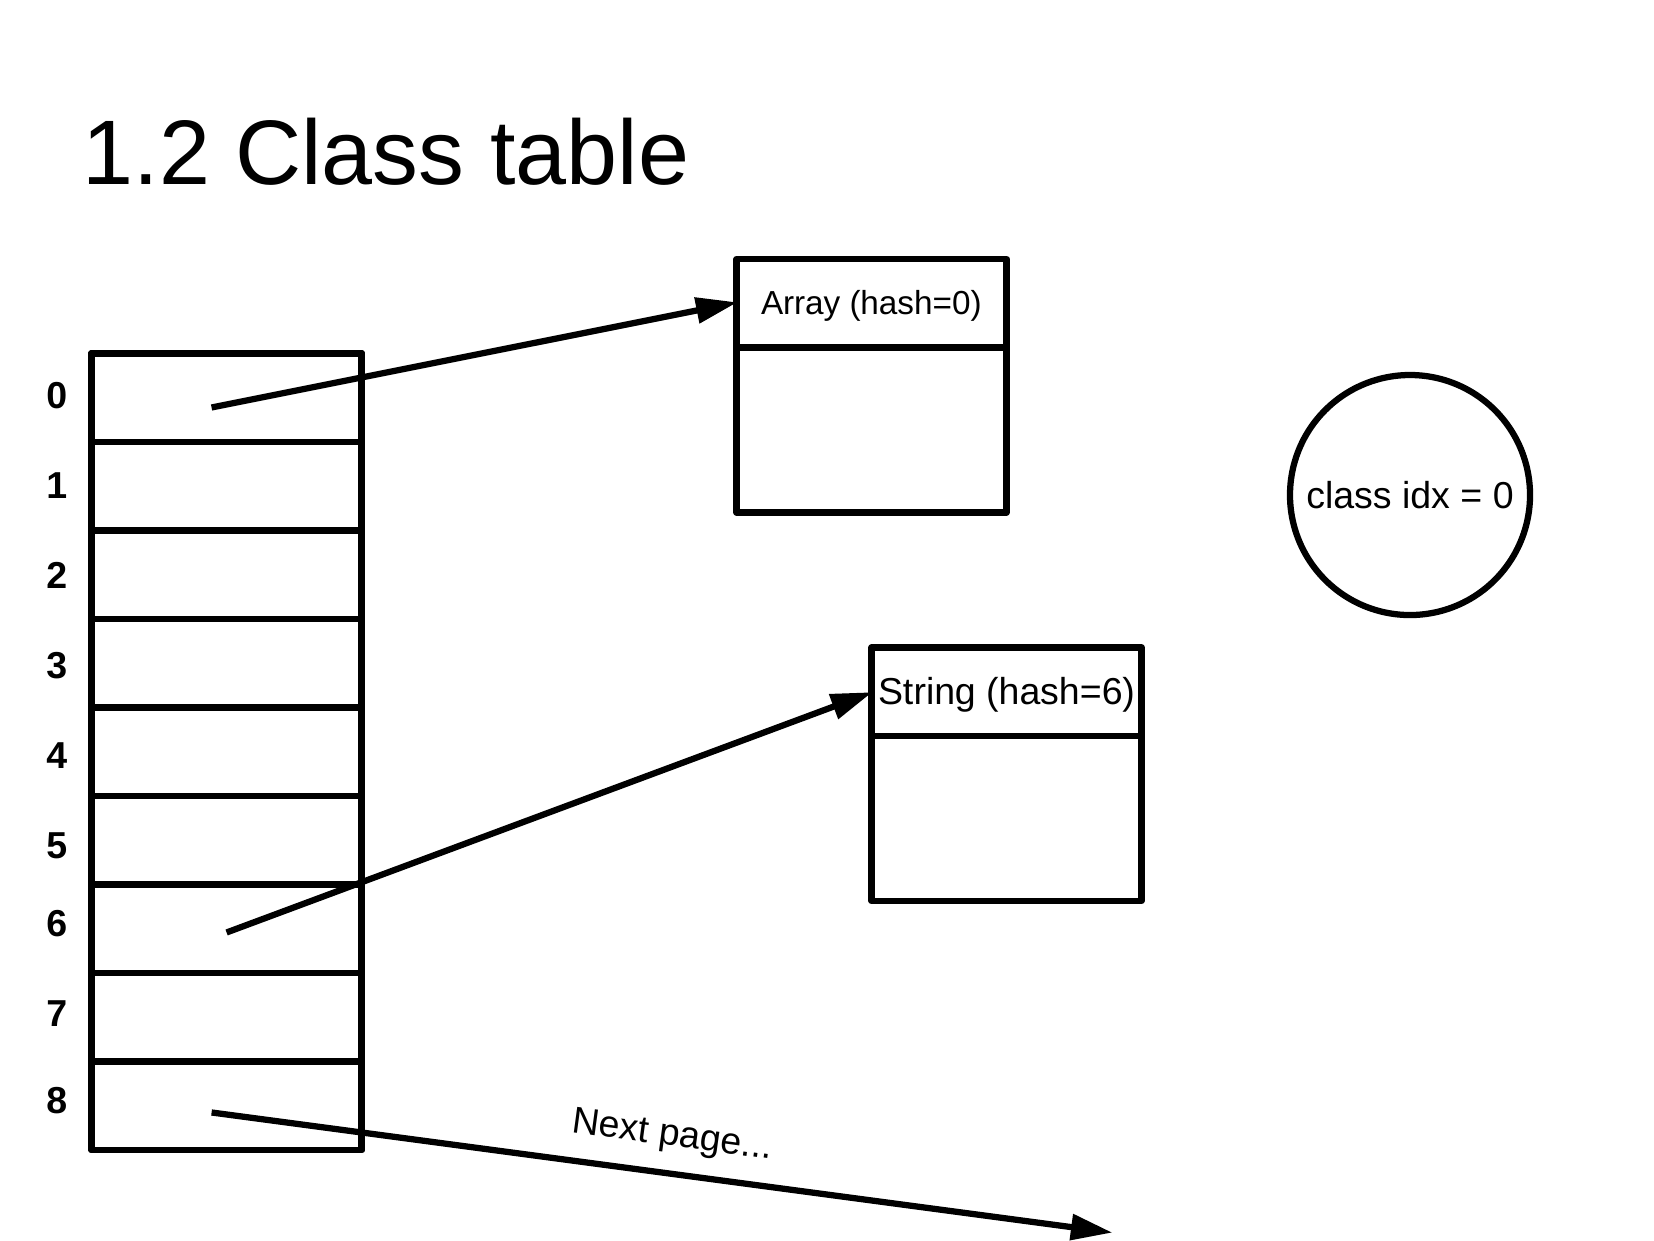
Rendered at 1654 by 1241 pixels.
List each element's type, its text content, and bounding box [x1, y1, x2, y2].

text_box 4 [31, 726, 85, 784]
text_box [871, 736, 1142, 902]
text_box [91, 353, 362, 1151]
text_box 5 [31, 816, 85, 874]
text_box String (hash=6) [871, 647, 1142, 736]
text_box 2 [31, 546, 85, 604]
text_box 1 [31, 456, 85, 514]
text_box 8 [31, 1071, 85, 1129]
text_box [736, 347, 1007, 513]
text_box 7 [31, 985, 85, 1042]
text_box Next page... [554, 1089, 949, 1199]
text_box Array (hash=0) [736, 258, 1007, 347]
text_box 6 [31, 895, 85, 952]
text_box 0 [31, 366, 85, 424]
text_box class idx = 0 [1290, 375, 1531, 616]
text_box 3 [31, 636, 85, 694]
title 1.2 Class table [82, 49, 1571, 257]
